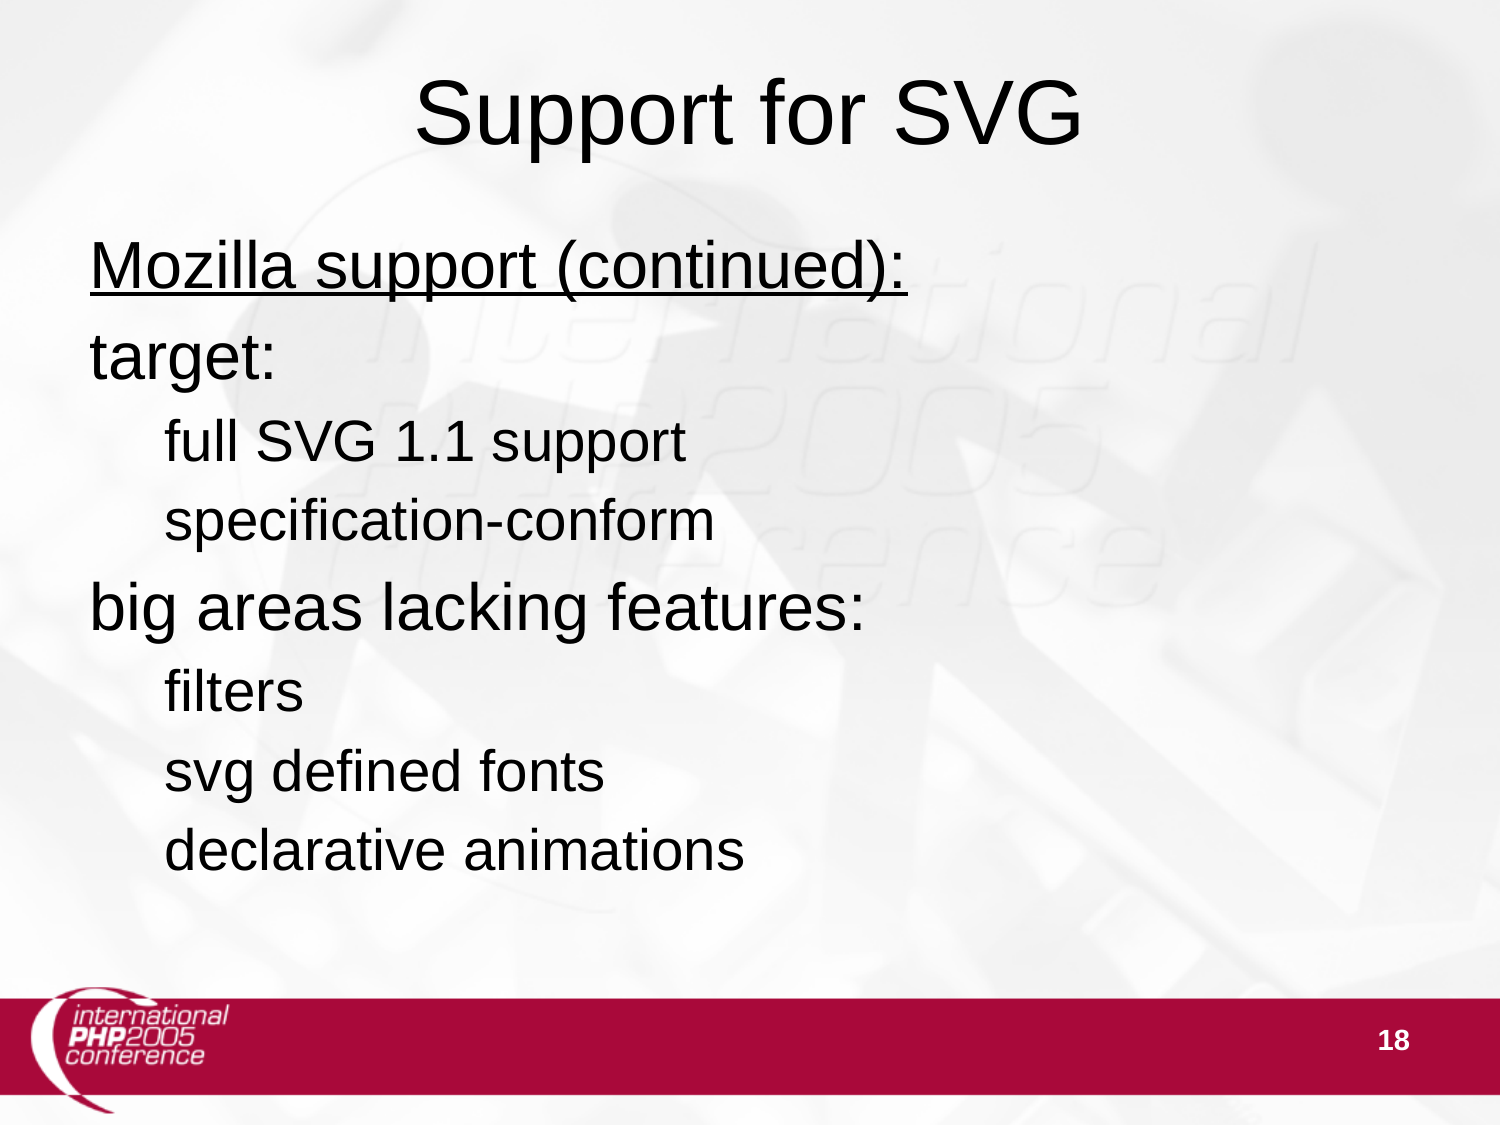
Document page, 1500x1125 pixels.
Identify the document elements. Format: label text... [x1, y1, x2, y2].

title Support for SVG [75, 18, 1426, 207]
list Mozilla support (continued): target: full SVG 1.1 support specification-conform big areas lacking features: filters svg defined fonts declarative animations [75, 220, 1426, 977]
picture [0, 0, 1500, 1125]
